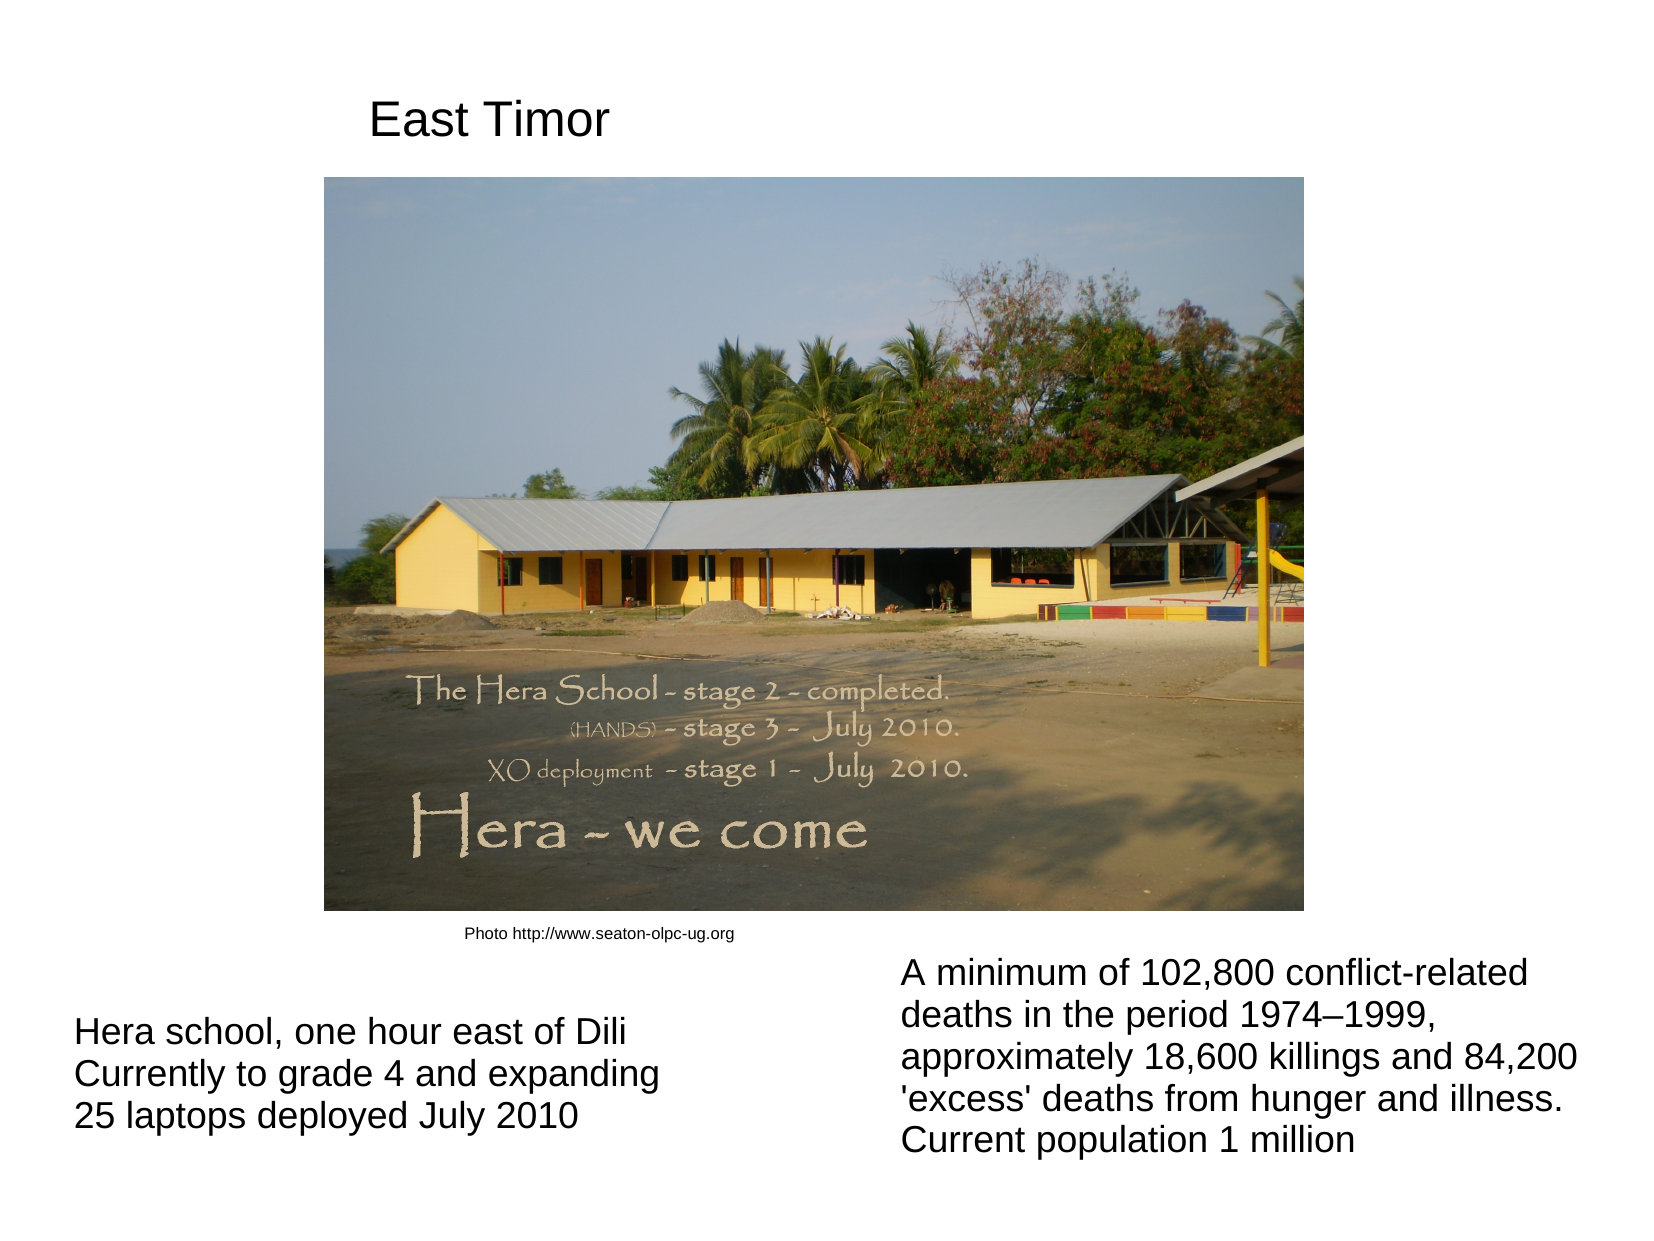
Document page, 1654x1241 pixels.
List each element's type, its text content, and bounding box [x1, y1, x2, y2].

picture [324, 177, 1304, 911]
text_box Hera school, one hour east of Dili Currently to grade 4 and expanding 25 laptops deployed July 2010 [59, 1003, 675, 1145]
text_box A minimum of 102,800 conflict-related deaths in the period 1974–1999, approximately 18,600 killings and 84,200 'excess' deaths from hunger and illness. Current population 1 million [885, 944, 1595, 1241]
text_box Photo http://www.seaton-olpc-ug.org [449, 917, 975, 975]
text_box East Timor [353, 84, 566, 142]
